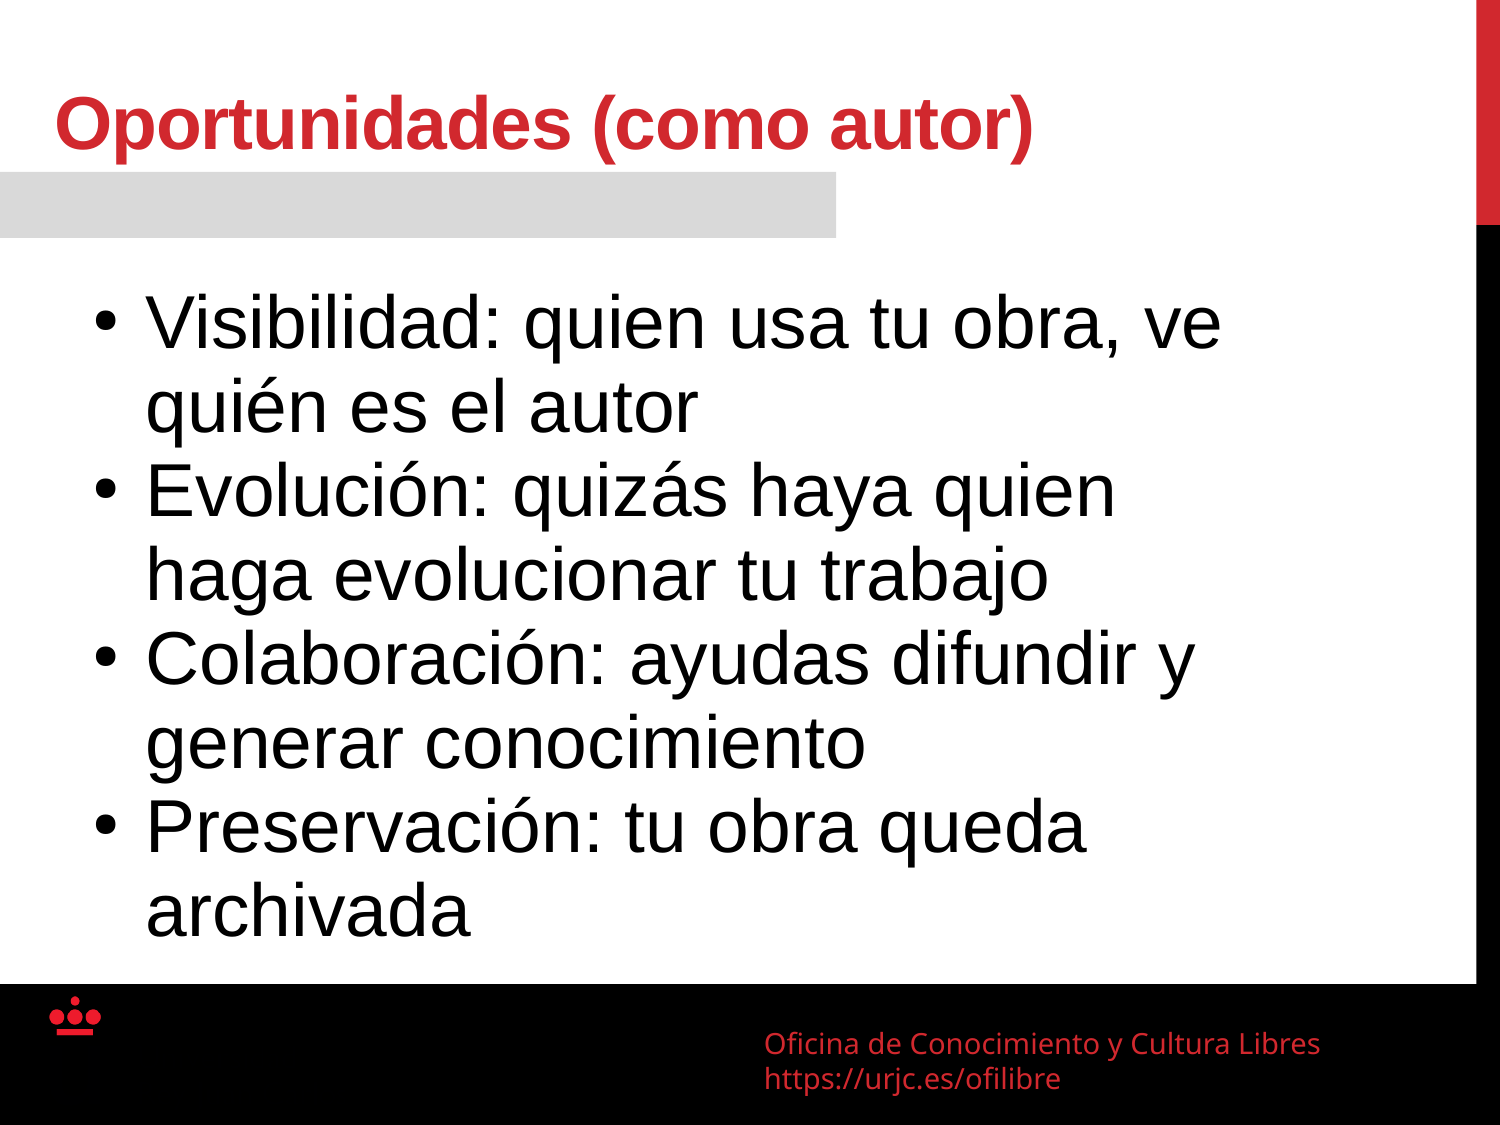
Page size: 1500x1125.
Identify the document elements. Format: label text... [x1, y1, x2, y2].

text_box Oficina de Conocimiento y Cultura Libres https://urjc.es/ofilibre [748, 1017, 1500, 1125]
text_box [0, 984, 1500, 1125]
text_box Oportunidades (como autor) [39, 24, 1366, 172]
text_box [0, 171, 837, 238]
text_box Visibilidad: quien usa tu obra, ve quién es el autor Evolución: quizás haya quien haga evolucionar tu trabajo Colaboración: ayudas difundir y generar conocimiento Preservación: tu obra queda archivada [60, 273, 1254, 961]
title [75, 172, 1026, 250]
picture [49, 996, 346, 1111]
